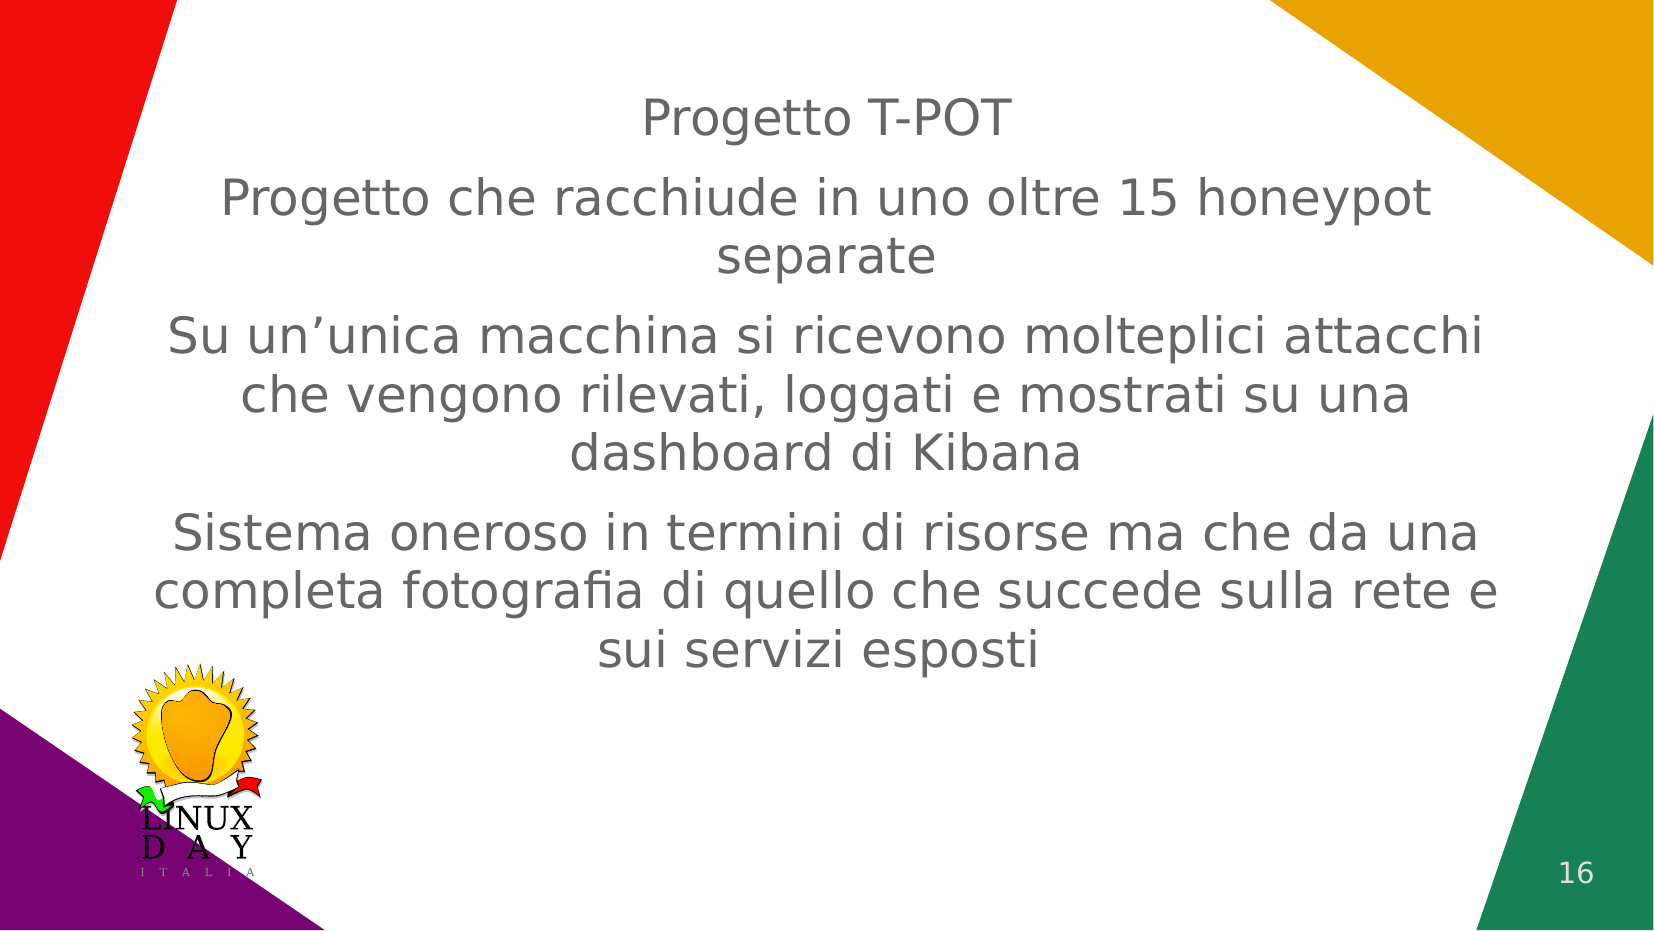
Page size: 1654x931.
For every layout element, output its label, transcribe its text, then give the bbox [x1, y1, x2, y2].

picture [0, 644, 404, 931]
list Progetto T-POT Progetto che racchiude in uno oltre 15 honeypot separate Su un’unica macchina si ricevono molteplici attacchi che vengono rilevati, loggati e mostrati su una dashboard di Kibana Sistema oneroso in termini di risorse ma che da una completa fotografia di quello che succede sulla rete e sui servizi esposti [118, 88, 1536, 827]
